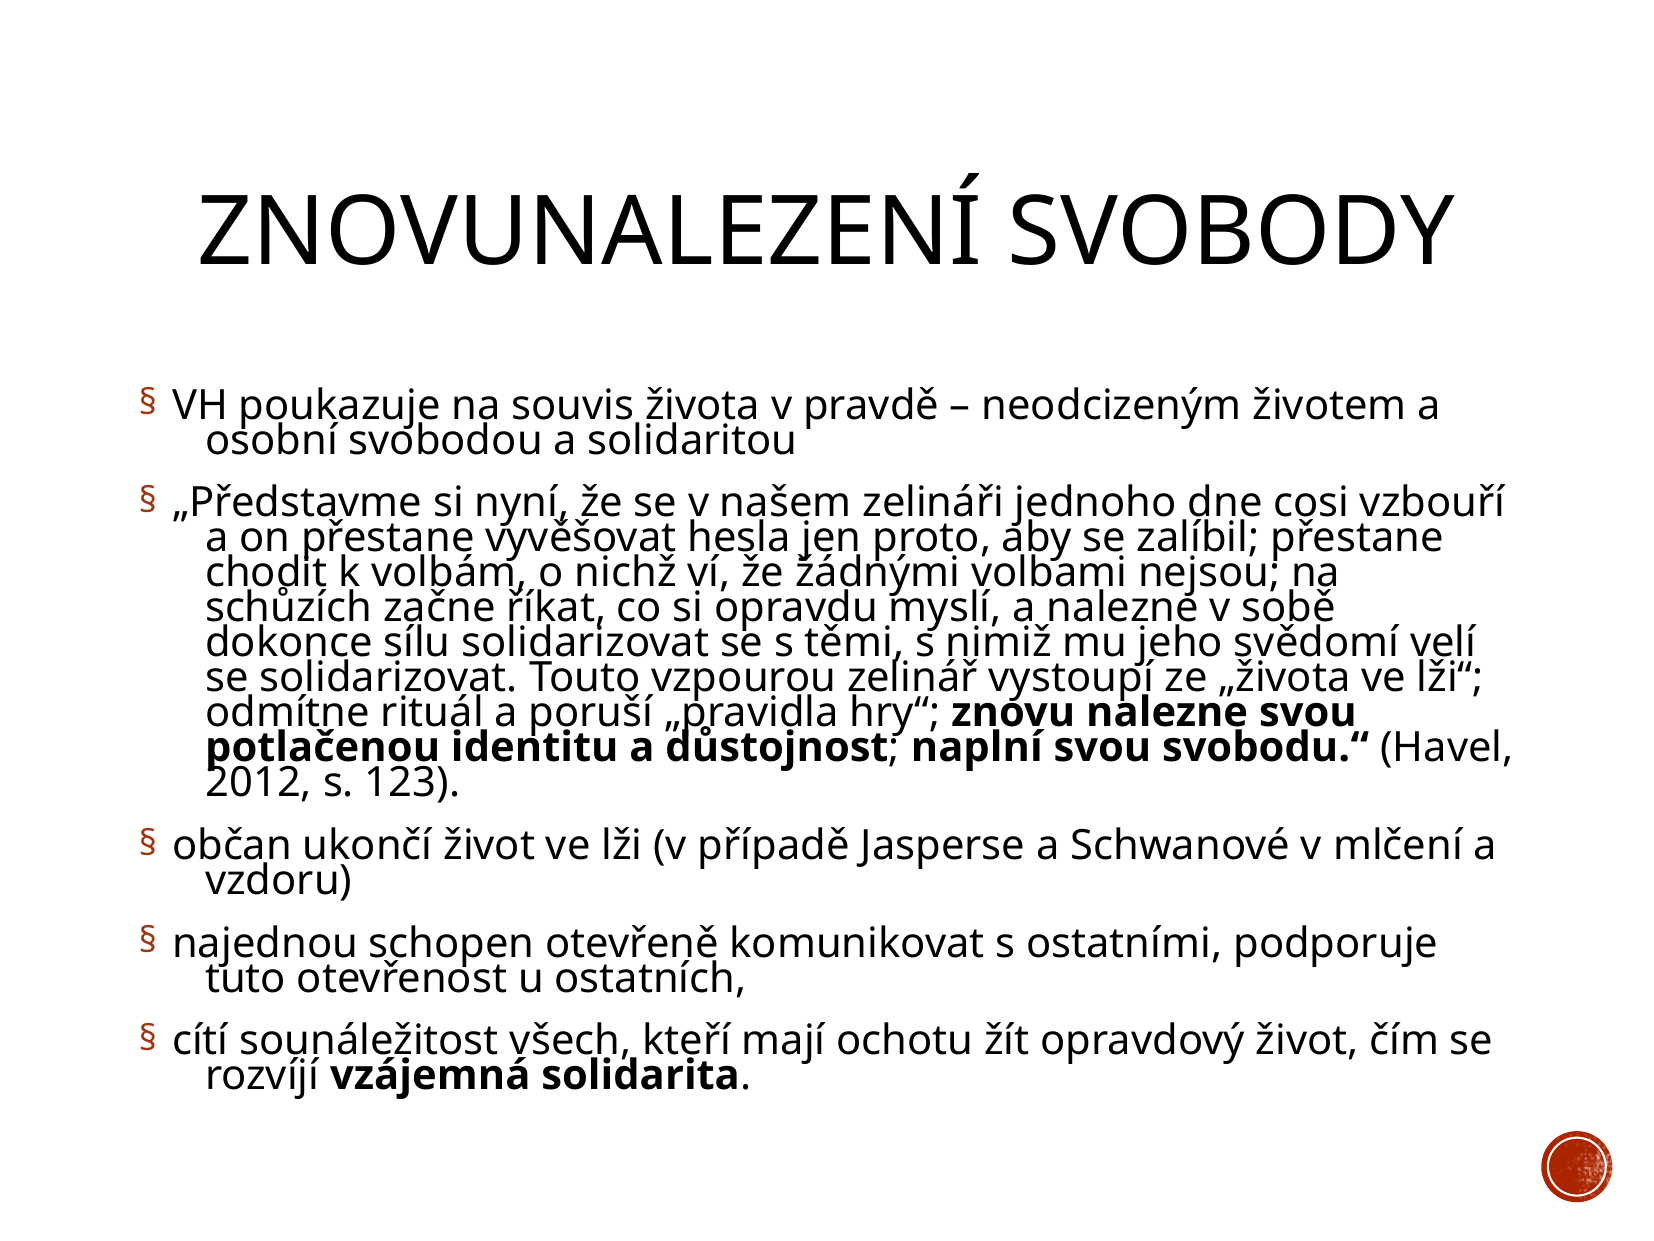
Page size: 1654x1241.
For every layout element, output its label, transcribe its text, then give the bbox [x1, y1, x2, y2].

title Znovunalezení svobody [124, 87, 1530, 379]
list VH poukazuje na souvis života v pravdě – neodcizeným životem a osobní svobodou a solidaritou „Představme si nyní, že se v našem zelináři jednoho dne cosi vzbouří a on přestane vyvěšovat hesla jen proto, aby se zalíbil; přestane chodit k volbám, o nichž ví, že žádnými volbami nejsou; na schůzích začne říkat, co si opravdu myslí, a nalezne v sobě dokonce sílu solidarizovat se s těmi, s nimiž mu jeho svědomí velí se solidarizovat. Touto vzpourou zelinář vystoupí ze „života ve lži“; odmítne rituál a poruší „pravidla hry“; znovu nalezne svou potlačenou identitu a důstojnost; naplní svou svobodu.“ (Havel, 2012, s. 123). občan ukončí život ve lži (v případě Jasperse a Schwanové v mlčení a vzdoru) najednou schopen otevřeně komunikovat s ostatními, podporuje tuto otevřenost u ostatních, cítí sounáležitost všech, kteří mají ochotu žít opravdový život, čím se rozvíjí vzájemná solidarita. [124, 383, 1530, 1117]
